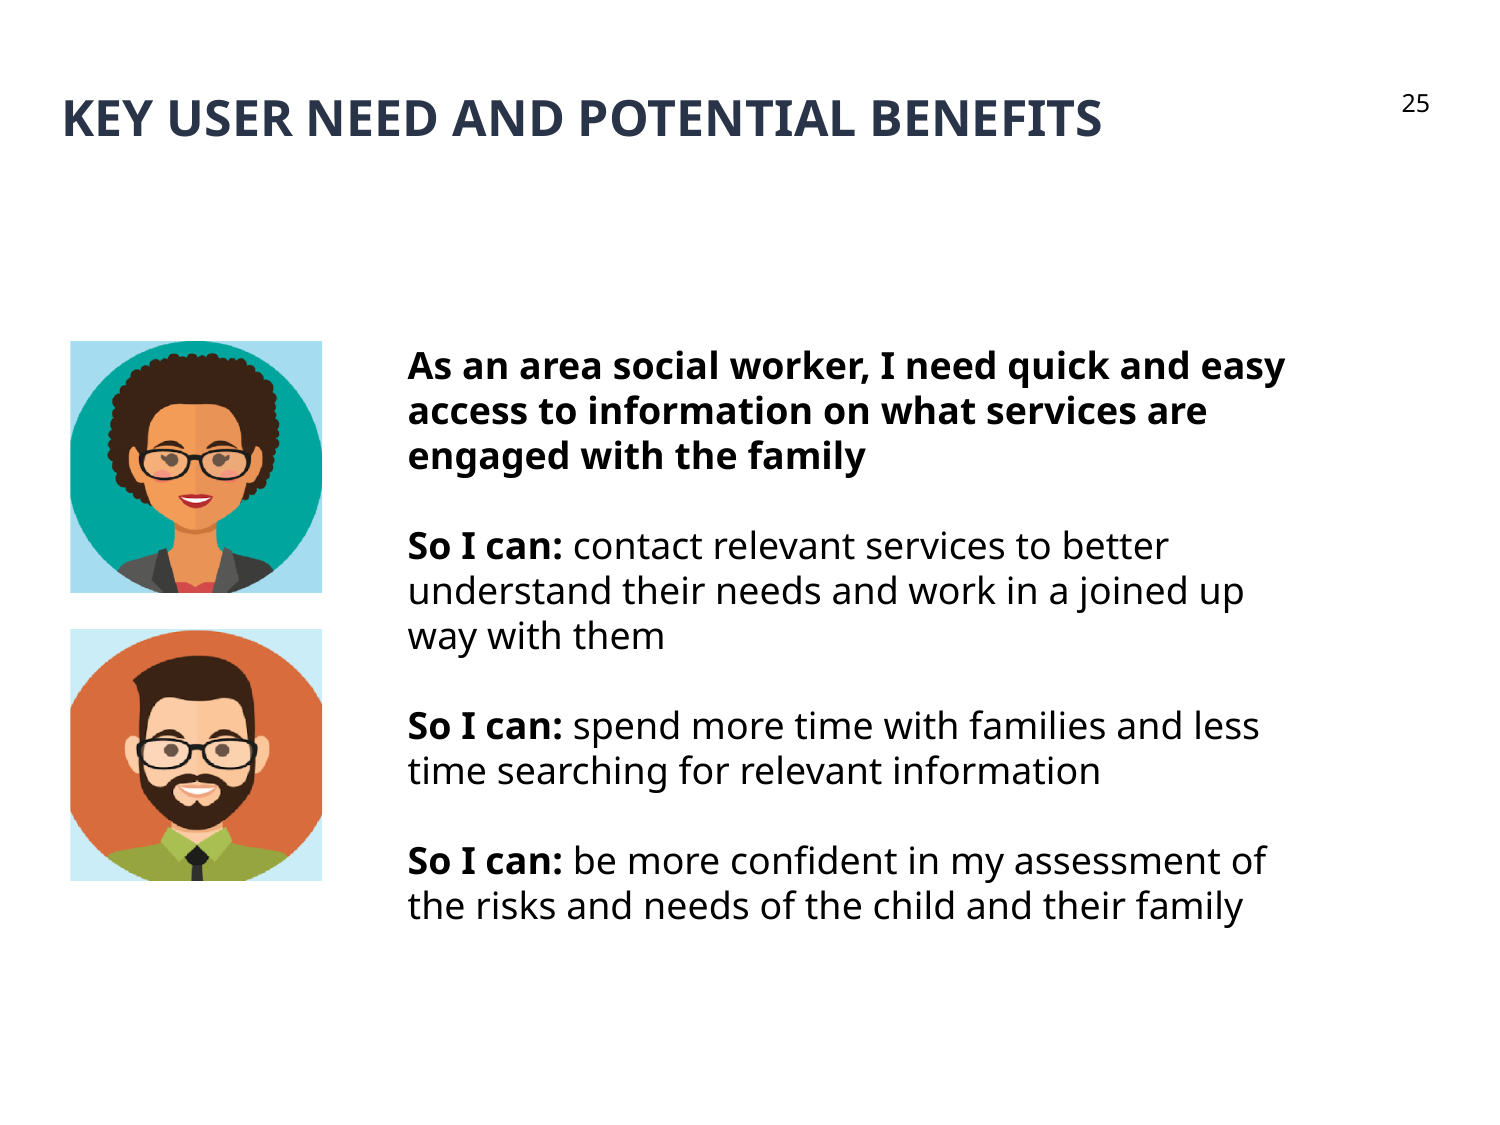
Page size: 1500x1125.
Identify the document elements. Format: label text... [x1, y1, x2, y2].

picture [70, 341, 323, 593]
slide_number <number> [1388, 87, 1431, 148]
text_box KEY USER NEED AND POTENTIAL BENEFITS [61, 85, 1431, 256]
picture [70, 629, 323, 881]
text_box As an area social worker, I need quick and easy access to information on what services are engaged with the family So I can: contact relevant services to better understand their needs and work in a joined up way with them So I can: spend more time with families and less time searching for relevant information So I can: be more confident in my assessment of the risks and needs of the child and their family [392, 334, 1325, 996]
